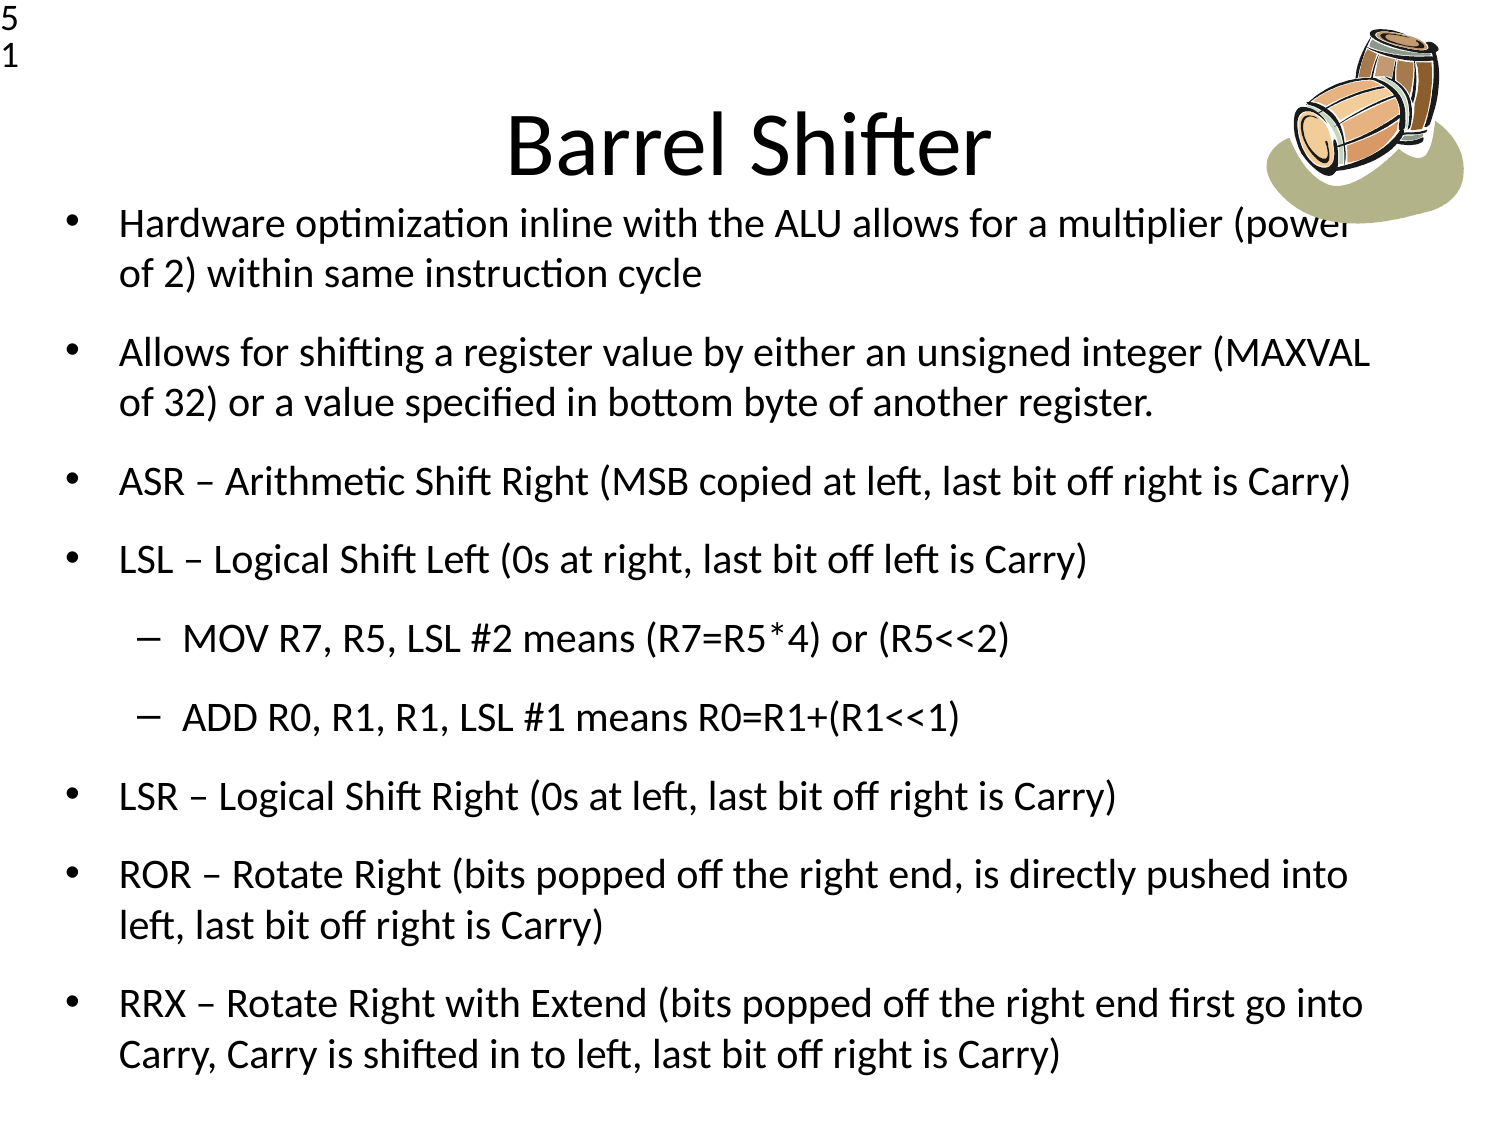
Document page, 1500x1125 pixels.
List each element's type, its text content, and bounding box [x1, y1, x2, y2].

list Hardware optimization inline with the ALU allows for a multiplier (power of 2) within same instruction cycle Allows for shifting a register value by either an unsigned integer (MAXVAL of 32) or a value specified in bottom byte of another register. ASR – Arithmetic Shift Right (MSB copied at left, last bit off right is Carry) LSL – Logical Shift Left (0s at right, last bit off left is Carry) MOV R7, R5, LSL #2 means (R7=R5*4) or (R5<<2) ADD R0, R1, R1, LSL #1 means R0=R1+(R1<<1) LSR – Logical Shift Right (0s at left, last bit off right is Carry) ROR – Rotate Right (bits popped off the right end, is directly pushed into left, last bit off right is Carry) RRX – Rotate Right with Extend (bits popped off the right end first go into Carry, Carry is shifted in to left, last bit off right is Carry) [50, 187, 1400, 1100]
title Barrel Shifter [75, 45, 1262, 187]
picture [1262, 24, 1468, 228]
